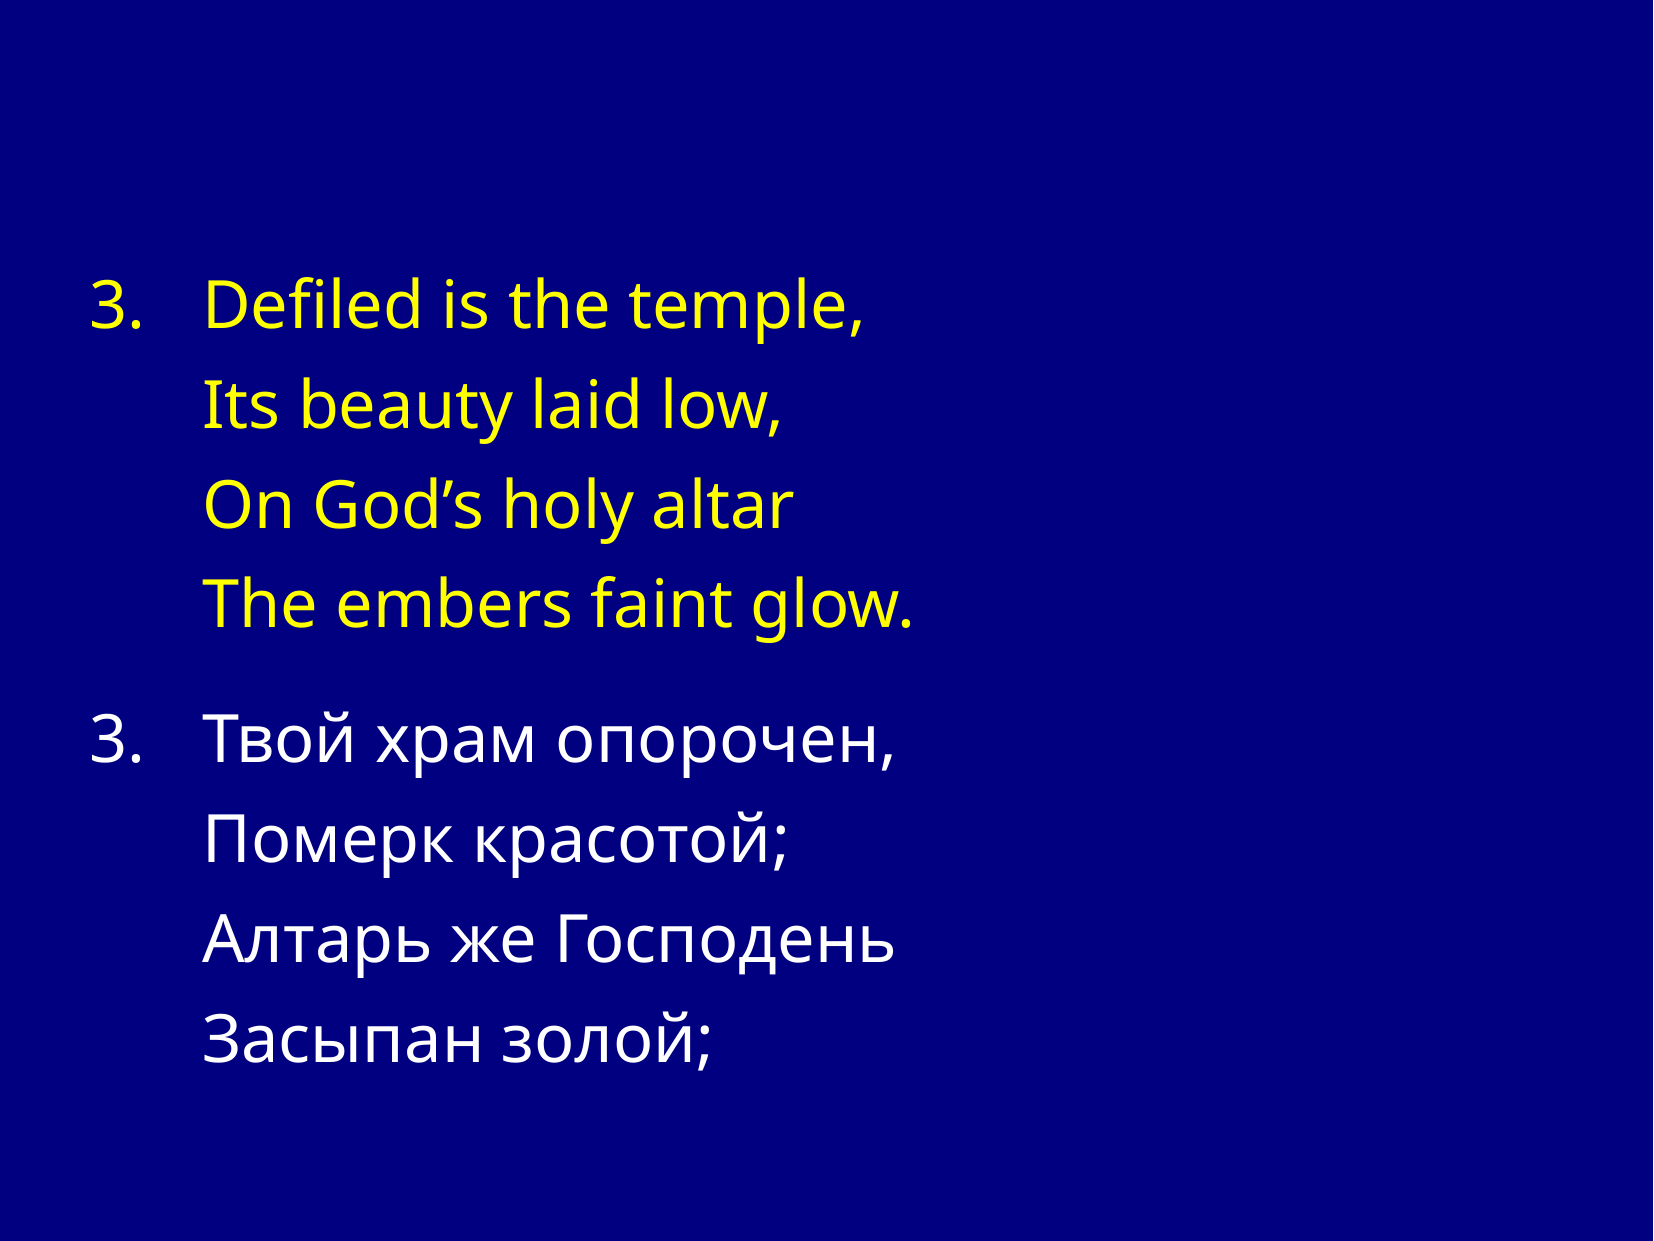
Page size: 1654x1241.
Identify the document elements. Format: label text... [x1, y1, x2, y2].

text_box 3. Твой храм опорочен, Померк красотой; Алтарь же Господень Засыпан золой; [75, 675, 1576, 1163]
text_box 3. Defiled is the temple, Its beauty laid low, On God’s holy altar The embers faint glow. [75, 150, 1576, 638]
